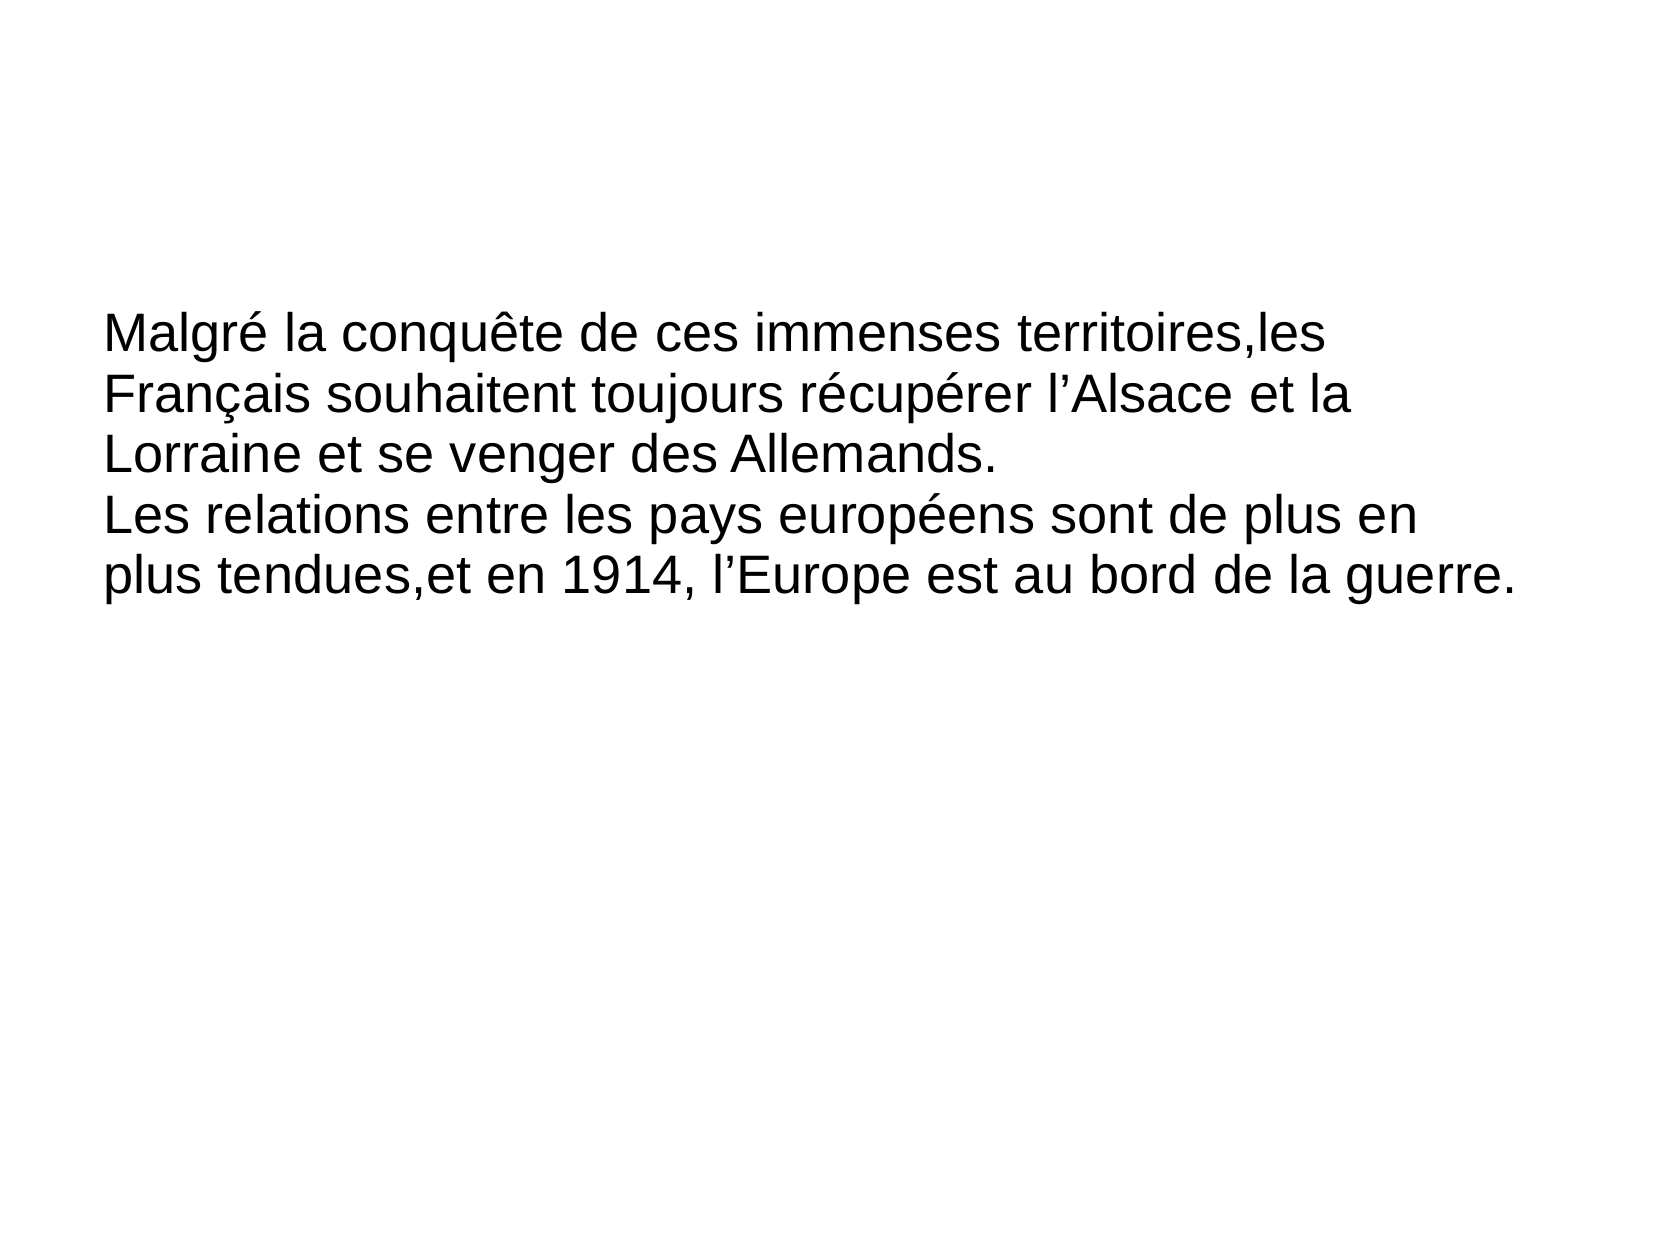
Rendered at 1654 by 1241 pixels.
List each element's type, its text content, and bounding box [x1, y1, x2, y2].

text_box Malgré la conquête de ces immenses territoires,les Français souhaitent toujours récupérer l’Alsace et la Lorraine et se venger des Allemands. Les relations entre les pays européens sont de plus en plus tendues,et en 1914, l’Europe est au bord de la guerre. [88, 295, 1547, 650]
